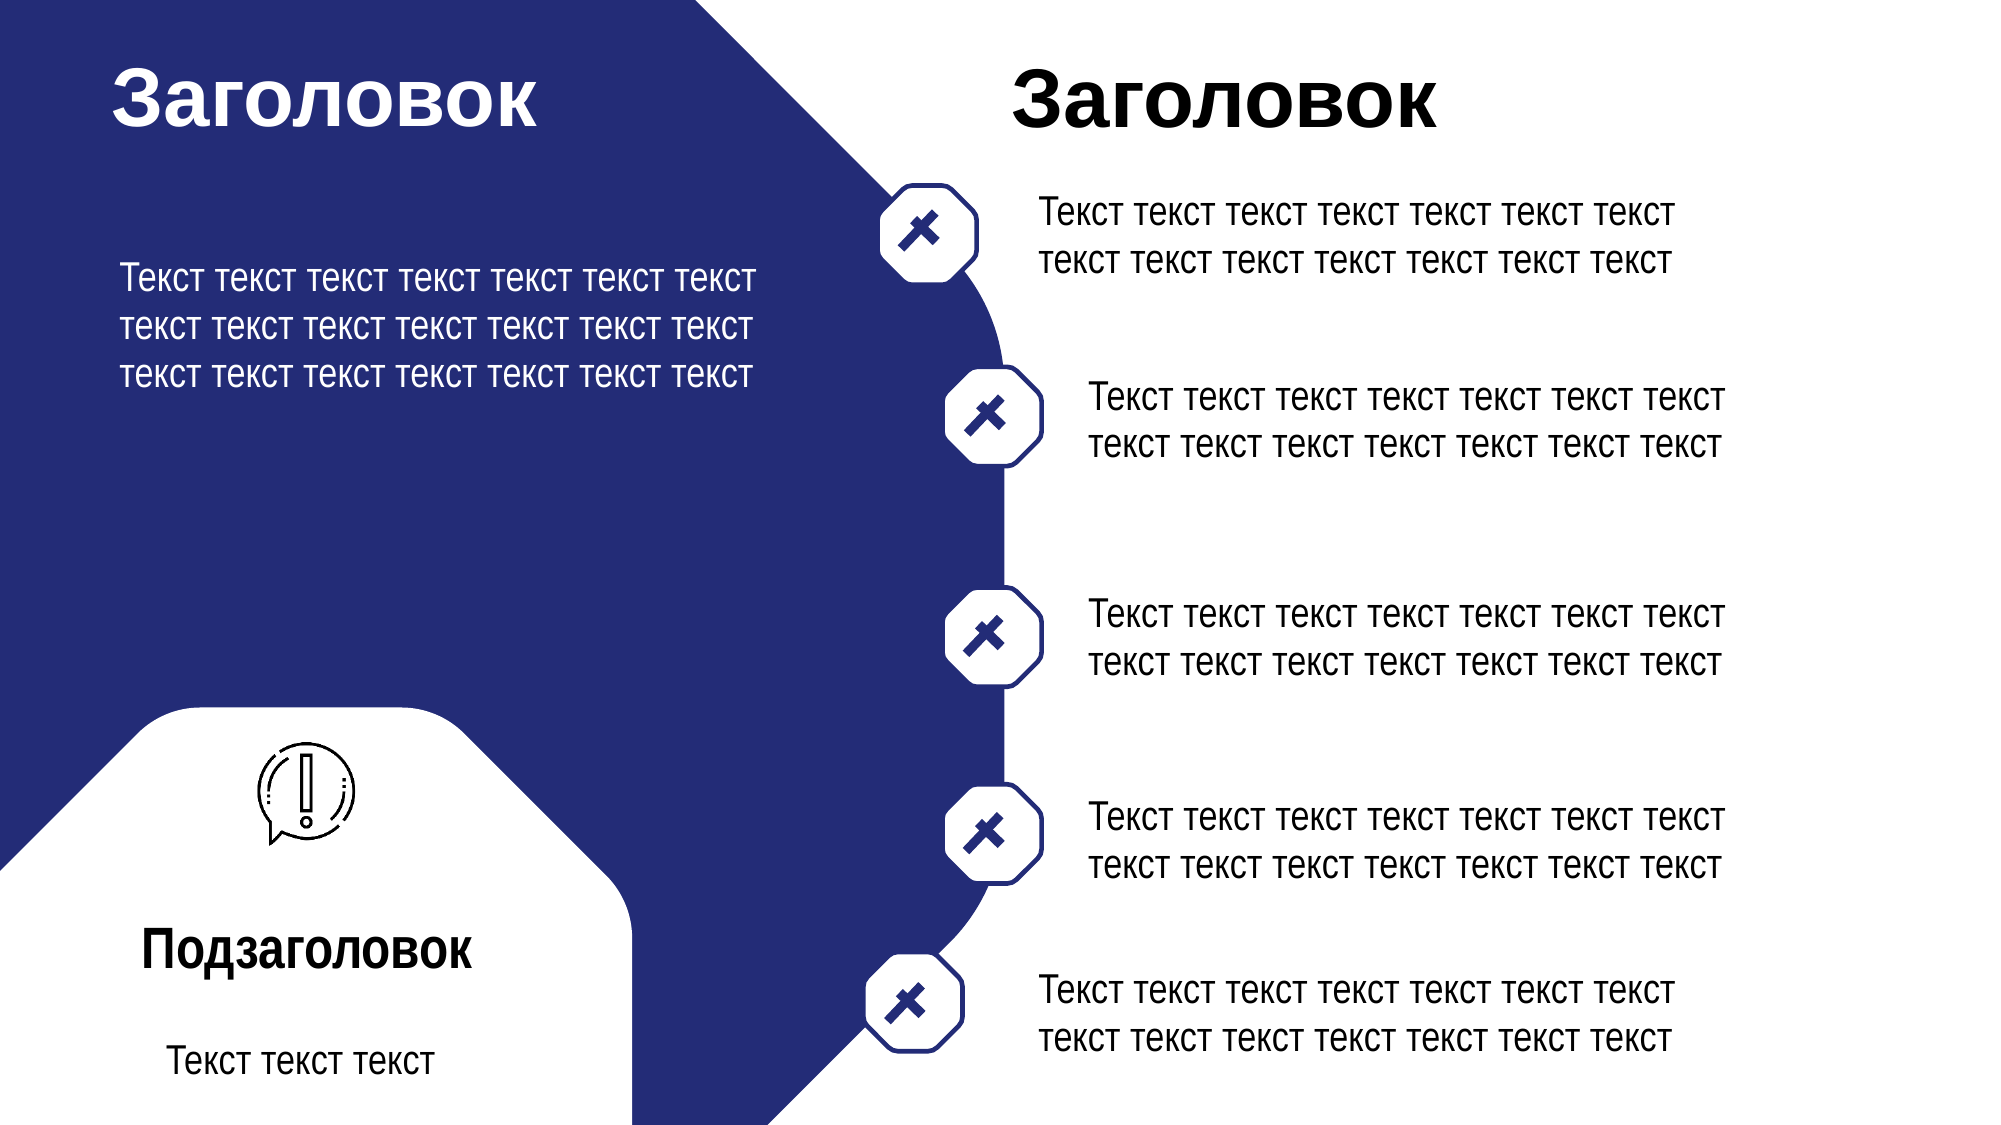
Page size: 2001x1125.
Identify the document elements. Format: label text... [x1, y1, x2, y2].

text_box Заголовок [996, 44, 1459, 160]
text_box Подзаголовок [0, 912, 615, 991]
text_box Заголовок [96, 43, 559, 160]
text_box [0, 0, 1042, 1125]
text_box Текст текст текст [150, 1032, 452, 1093]
text_box Текст текст текст текст текст текст текст текст текст текст текст текст текст текст [1073, 581, 1770, 687]
picture [254, 742, 358, 846]
text_box Текст текст текст текст текст текст текст текст текст текст текст текст текст текст [1023, 957, 1721, 1063]
text_box Текст текст текст текст текст текст текст текст текст текст текст текст текст текст [1073, 784, 1770, 890]
text_box Текст текст текст текст текст текст текст текст текст текст текст текст текст текст текст текст текст текст текст текст текст [104, 245, 845, 417]
text_box Текст текст текст текст текст текст текст текст текст текст текст текст текст текст [1023, 179, 1721, 285]
text_box Текст текст текст текст текст текст текст текст текст текст текст текст текст текст [1073, 363, 1770, 470]
